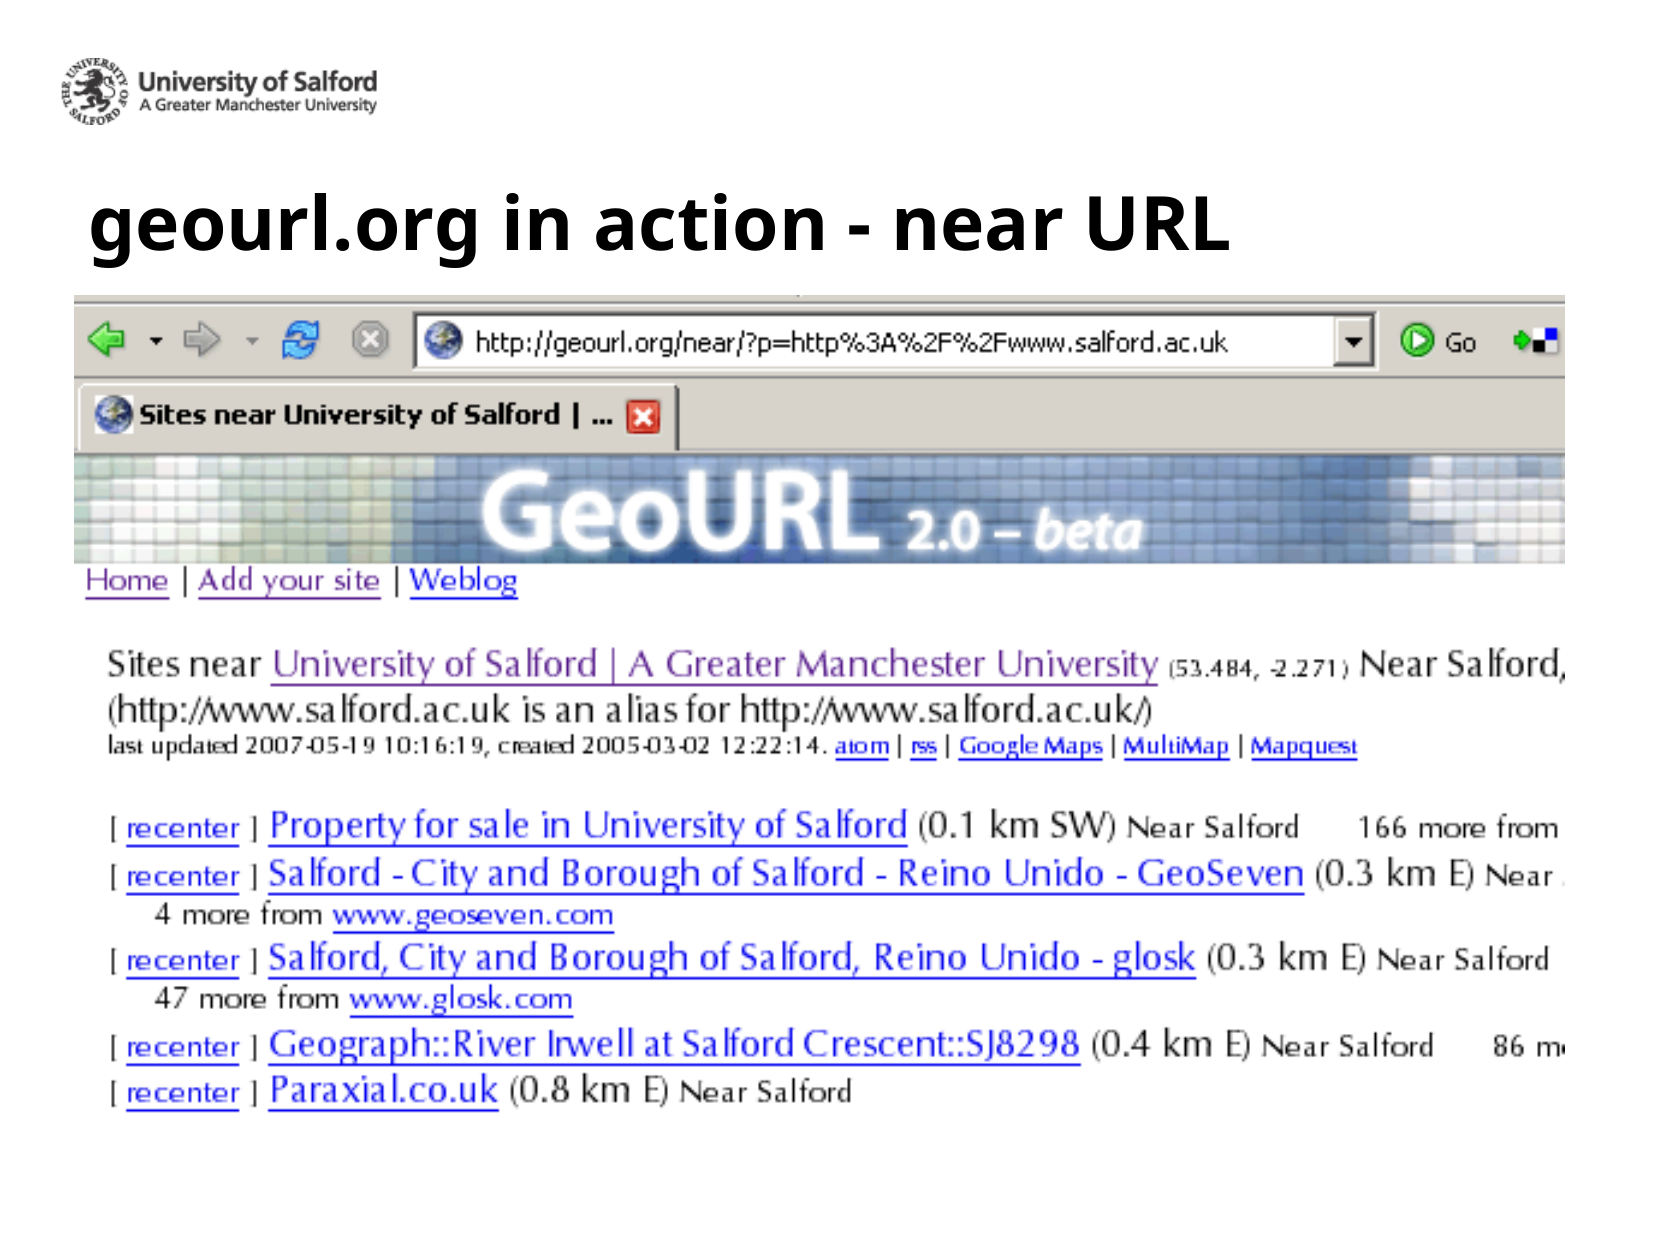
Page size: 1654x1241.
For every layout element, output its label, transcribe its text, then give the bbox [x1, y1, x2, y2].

picture [74, 295, 1565, 1123]
picture [59, 58, 380, 125]
title geourl.org in action - near URL [88, 178, 1565, 269]
